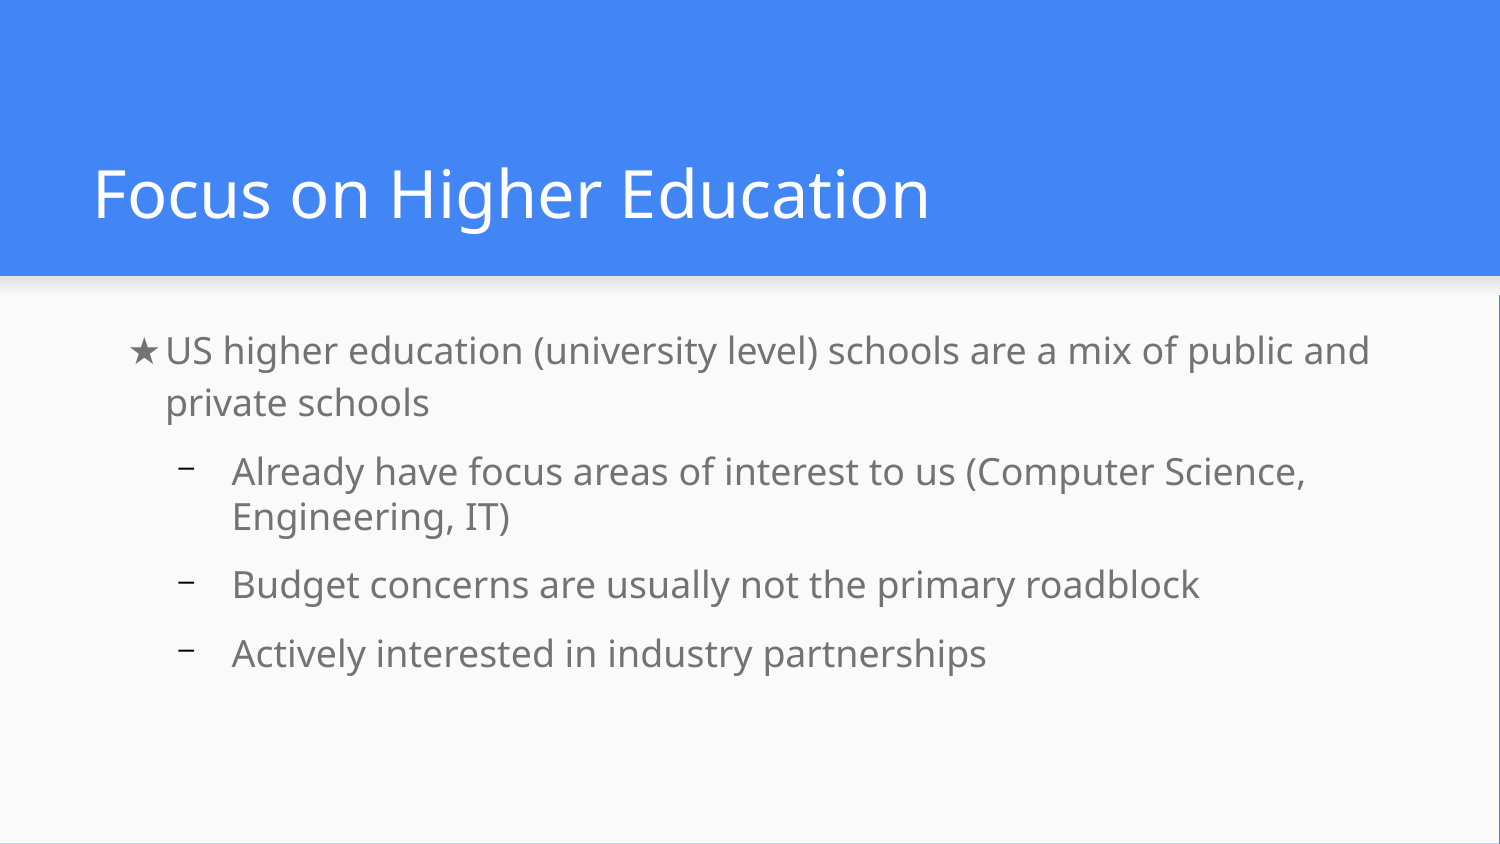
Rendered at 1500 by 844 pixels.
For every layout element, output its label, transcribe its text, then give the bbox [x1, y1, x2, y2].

title Focus on Higher Education [77, 121, 1427, 248]
list US higher education (university level) schools are a mix of public and private schools Already have focus areas of interest to us (Computer Science, Engineering, IT) Budget concerns are usually not the primary roadblock Actively interested in industry partnerships [75, 305, 1424, 826]
